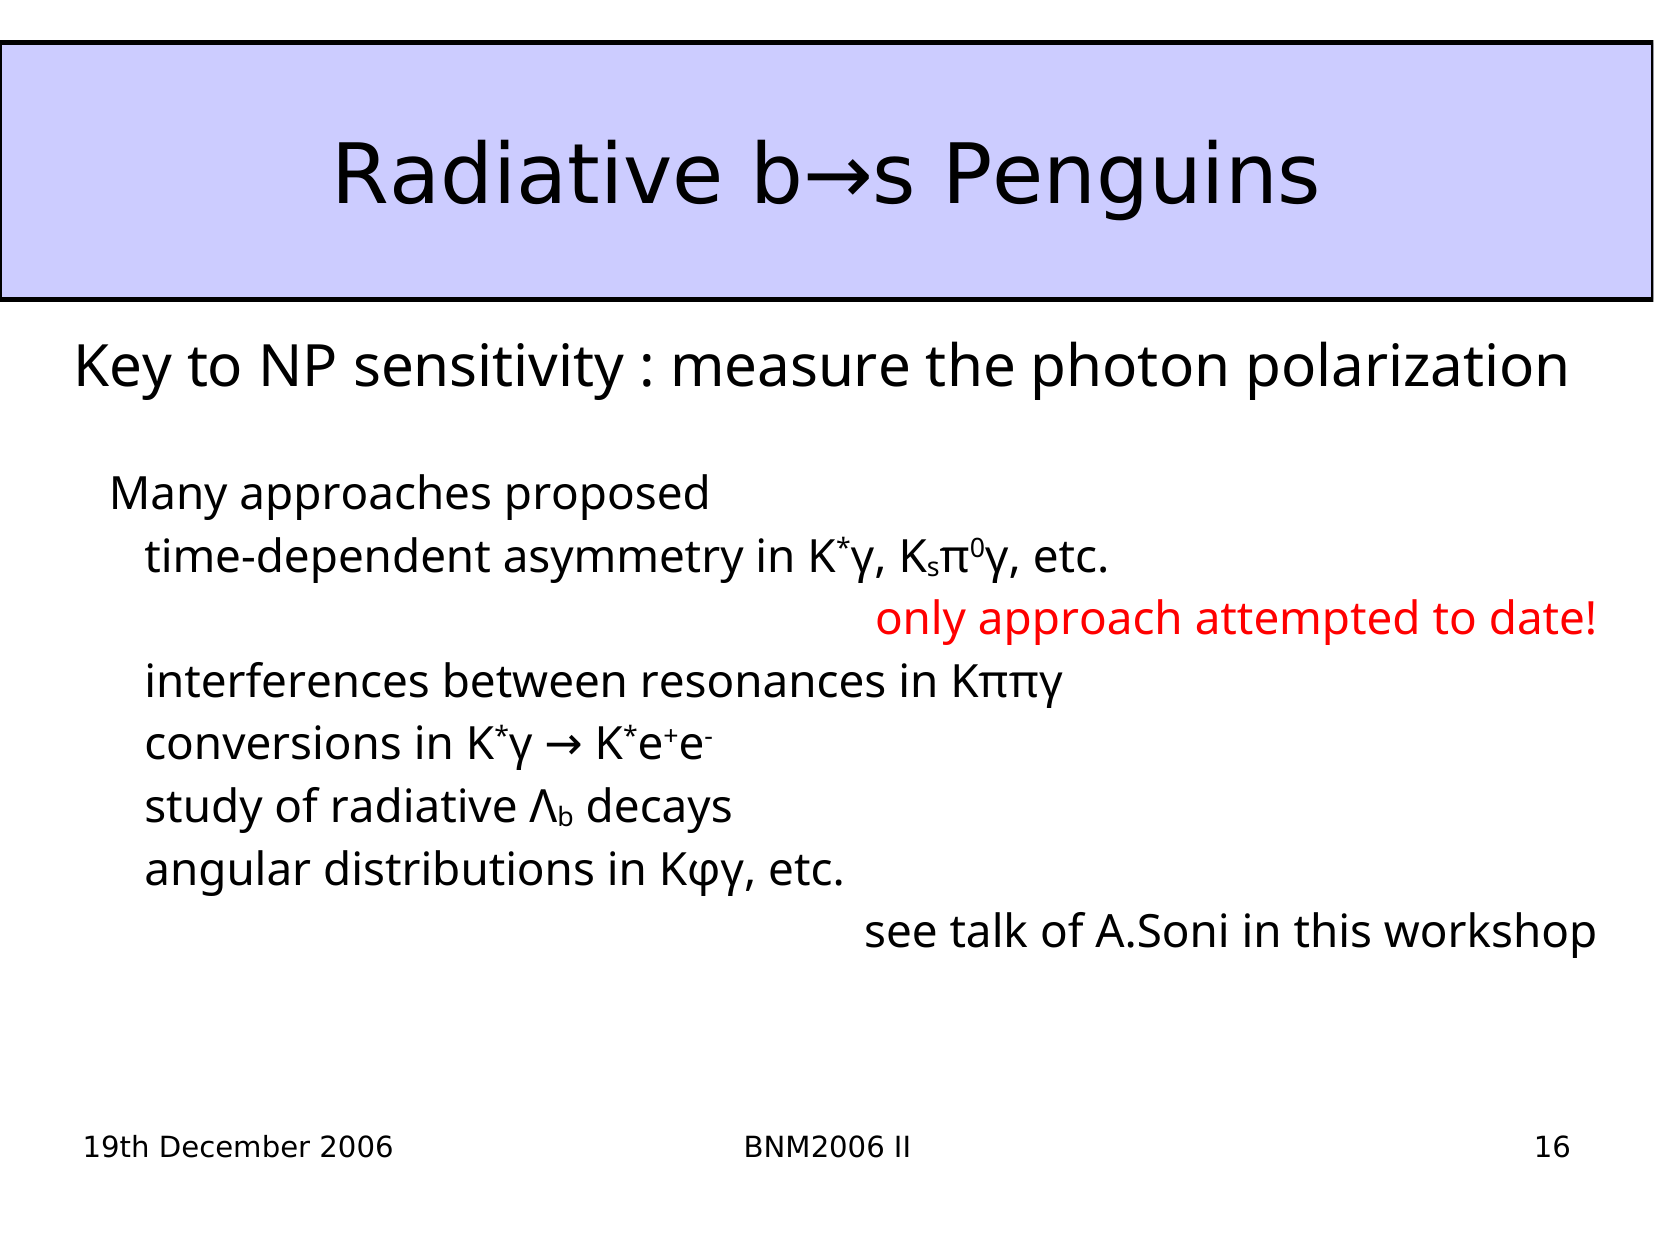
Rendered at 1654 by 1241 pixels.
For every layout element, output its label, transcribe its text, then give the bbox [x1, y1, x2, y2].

title Radiative b→s Penguins [0, 42, 1654, 300]
text_box Key to NP sensitivity : measure the photon polarization Many approaches proposed time-dependent asymmetry in K*γ, Ksπ0γ, etc. only approach attempted to date! interferences between resonances in Kππγ conversions in K*γ → K*e+e- study of radiative Λb decays angular distributions in Kφγ, etc. see talk of A.Soni in this workshop [23, 316, 1613, 928]
